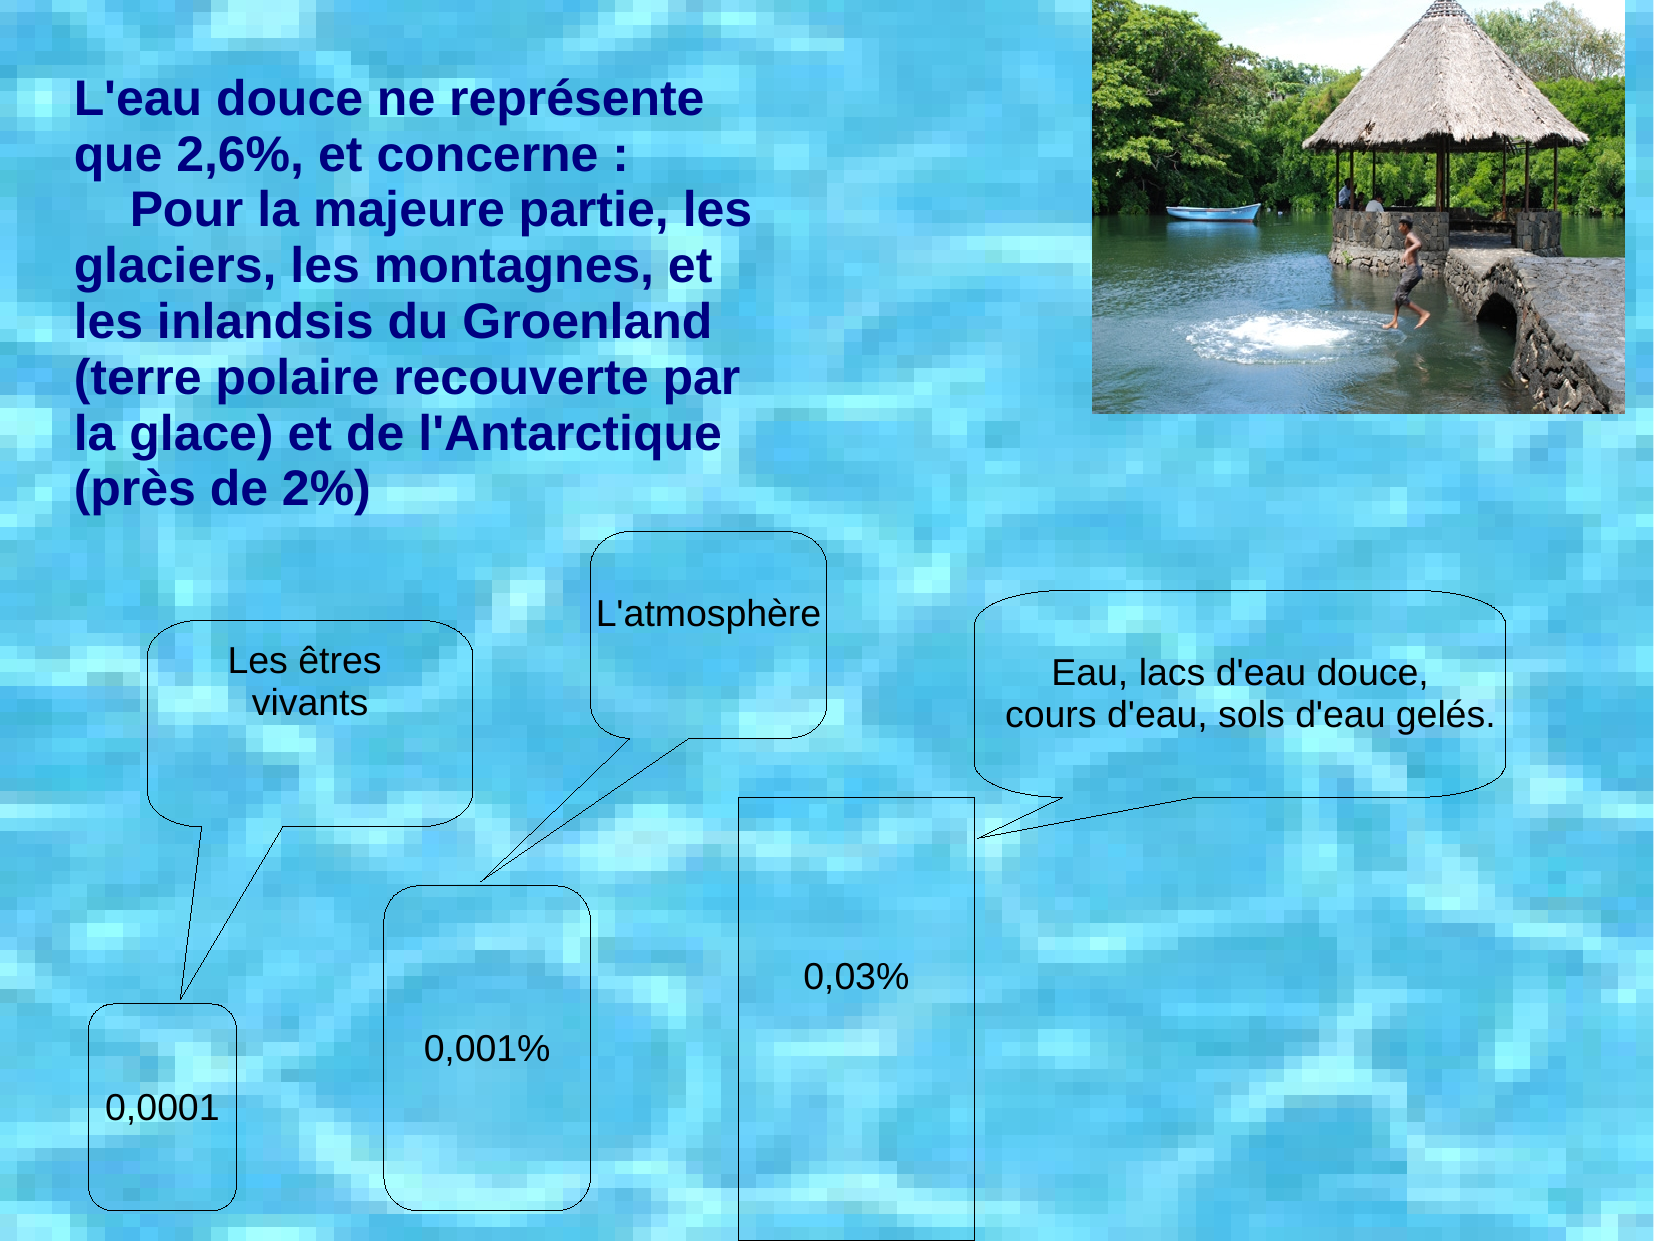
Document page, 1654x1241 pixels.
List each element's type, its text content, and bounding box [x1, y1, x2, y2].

text_box Les êtres vivants [147, 620, 473, 1000]
text_box Eau, lacs d'eau douce, cours d'eau, sols d'eau gelés. [974, 590, 1506, 839]
text_box 0,0001 [88, 1003, 237, 1211]
text_box 0,001% [383, 885, 591, 1211]
text_box L'atmosphère [480, 531, 827, 882]
picture [0, 0, 1654, 1241]
text_box 0,03% [738, 797, 975, 1241]
text_box L'eau douce ne représente que 2,6%, et concerne : Pour la majeure partie, les glaciers, les montagnes, et les inlandsis du Groenland (terre polaire recouverte par la glace) et de l'Antarctique (près de 2%) [59, 62, 782, 591]
